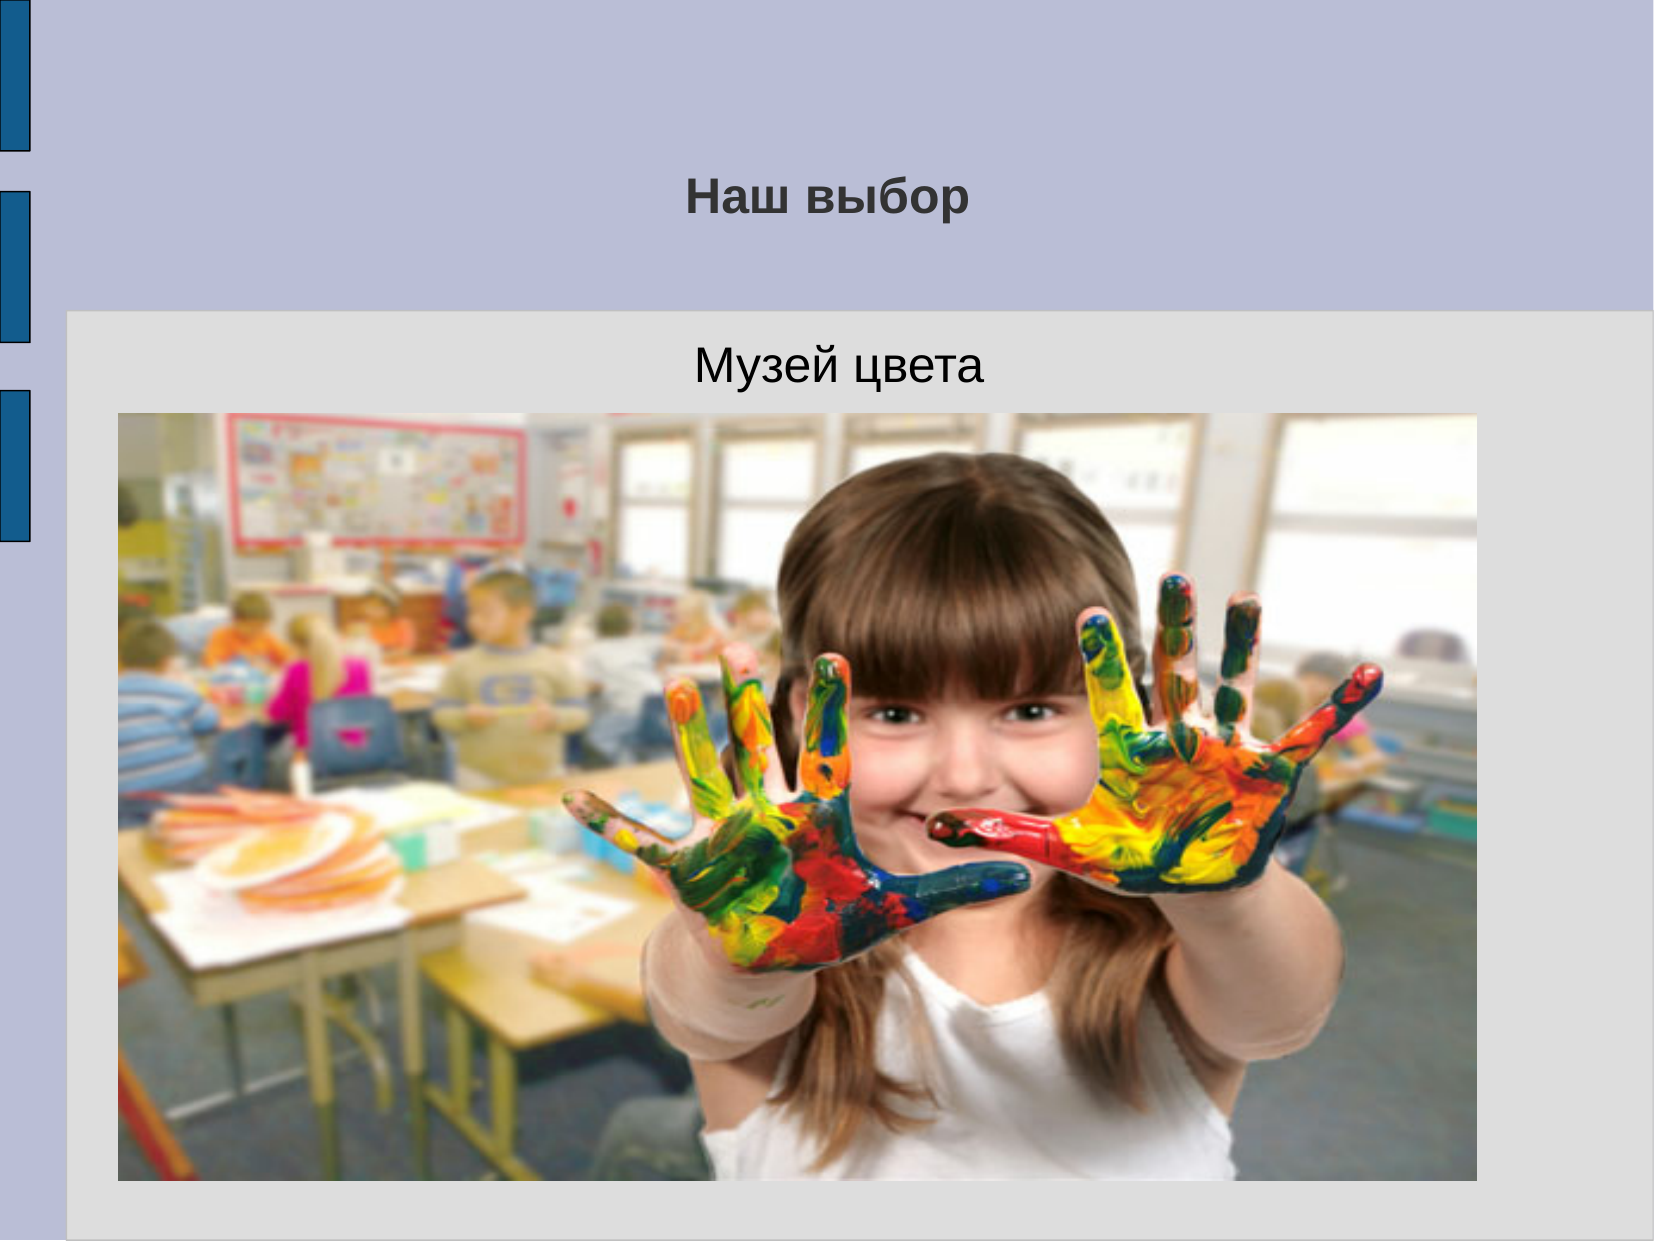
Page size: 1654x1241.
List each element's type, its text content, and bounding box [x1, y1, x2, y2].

title Наш выбор [121, 91, 1534, 299]
text_box Музей цвета [679, 327, 1654, 398]
picture [118, 413, 1477, 1181]
